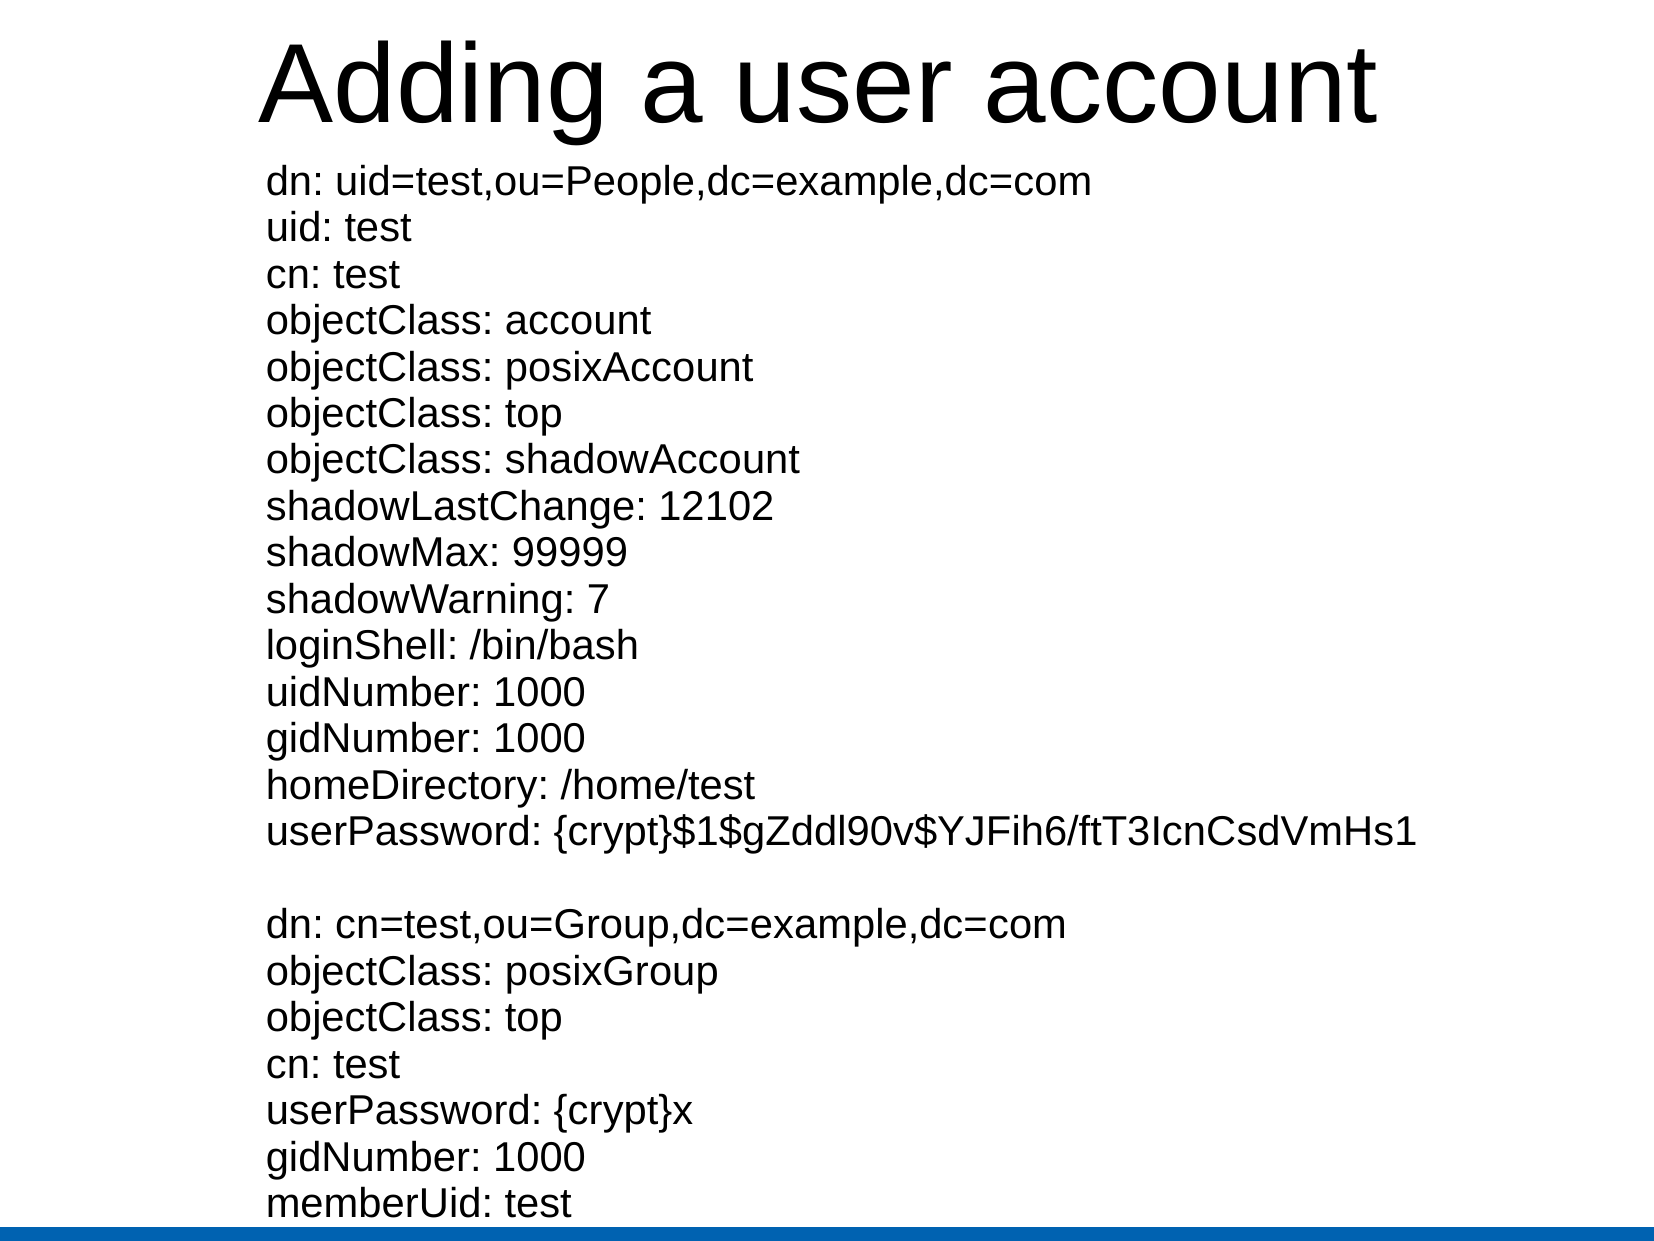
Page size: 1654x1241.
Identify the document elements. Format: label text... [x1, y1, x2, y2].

title Adding a user account [112, 0, 1525, 188]
text_box dn: uid=test,ou=People,dc=example,dc=com uid: test cn: test objectClass: account objectClass: posixAccount objectClass: top objectClass: shadowAccount shadowLastChange: 12102 shadowMax: 99999 shadowWarning: 7 loginShell: /bin/bash uidNumber: 1000 gidNumber: 1000 homeDirectory: /home/test userPassword: {crypt}$1$gZddl90v$YJFih6/ftT3IcnCsdVmHs1 dn: cn=test,ou=Group,dc=example,dc=com objectClass: posixGroup objectClass: top cn: test userPassword: {crypt}x gidNumber: 1000 memberUid: test [251, 150, 1432, 1234]
